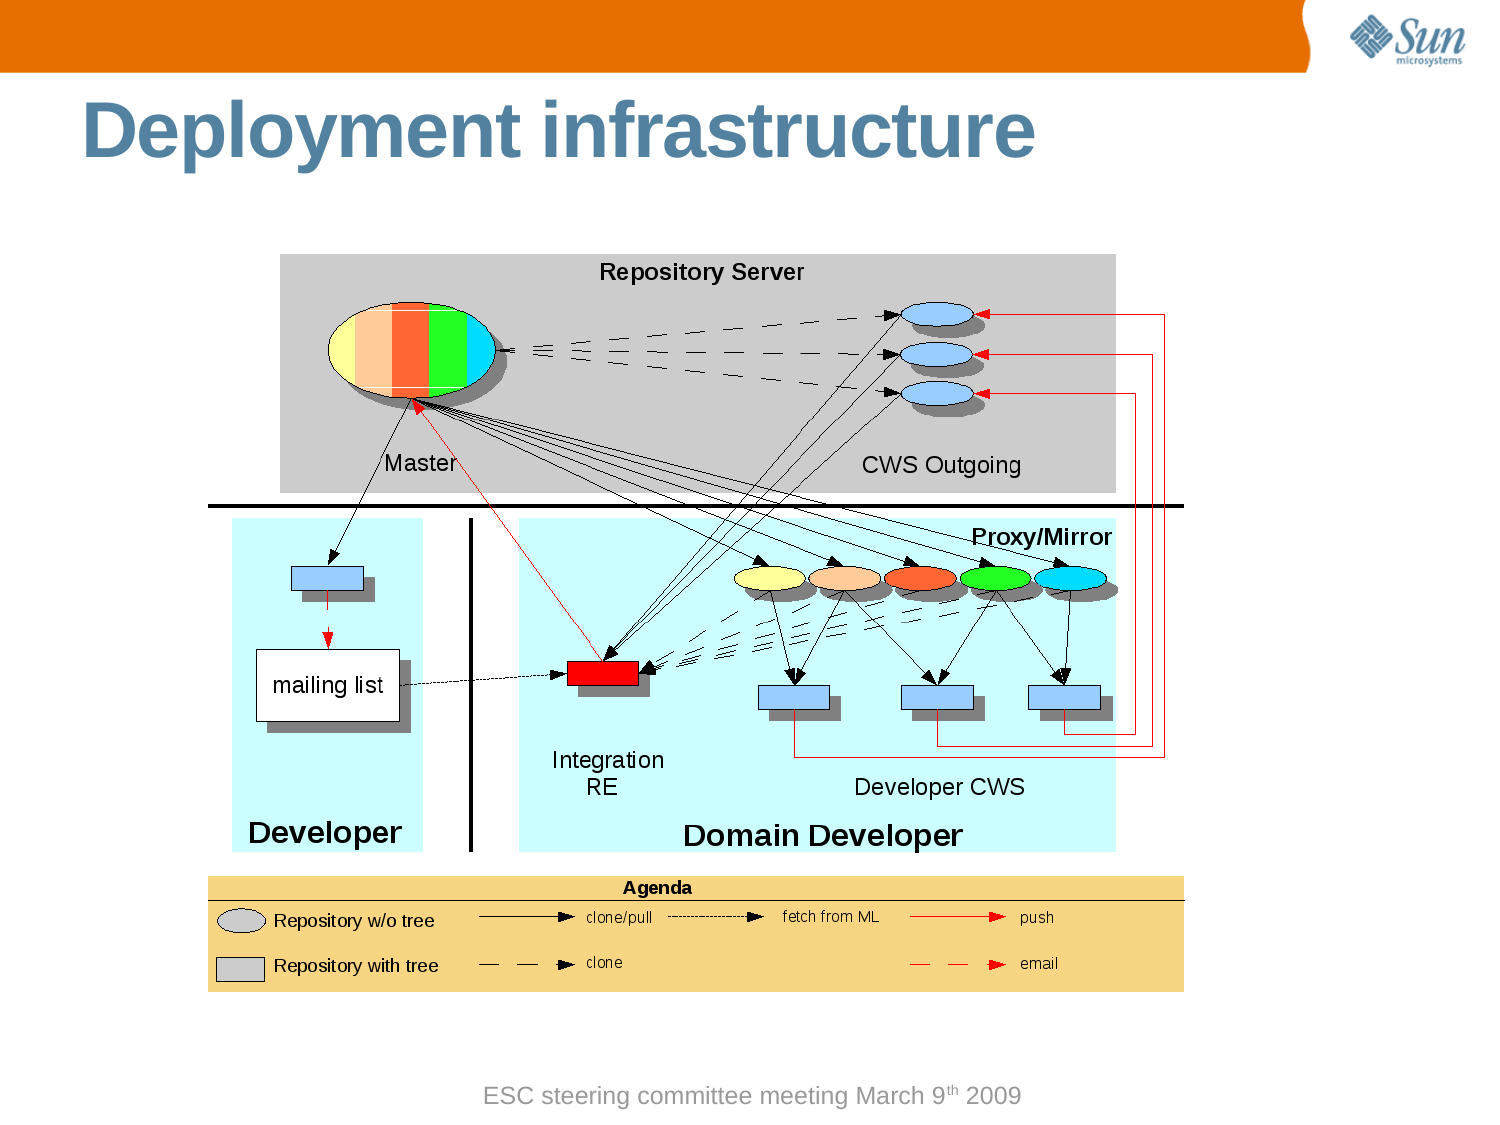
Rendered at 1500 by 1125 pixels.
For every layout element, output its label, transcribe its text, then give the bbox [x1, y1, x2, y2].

picture [170, 217, 1221, 1029]
picture [0, 0, 1500, 75]
title Deployment infrastructure [81, 93, 1336, 198]
